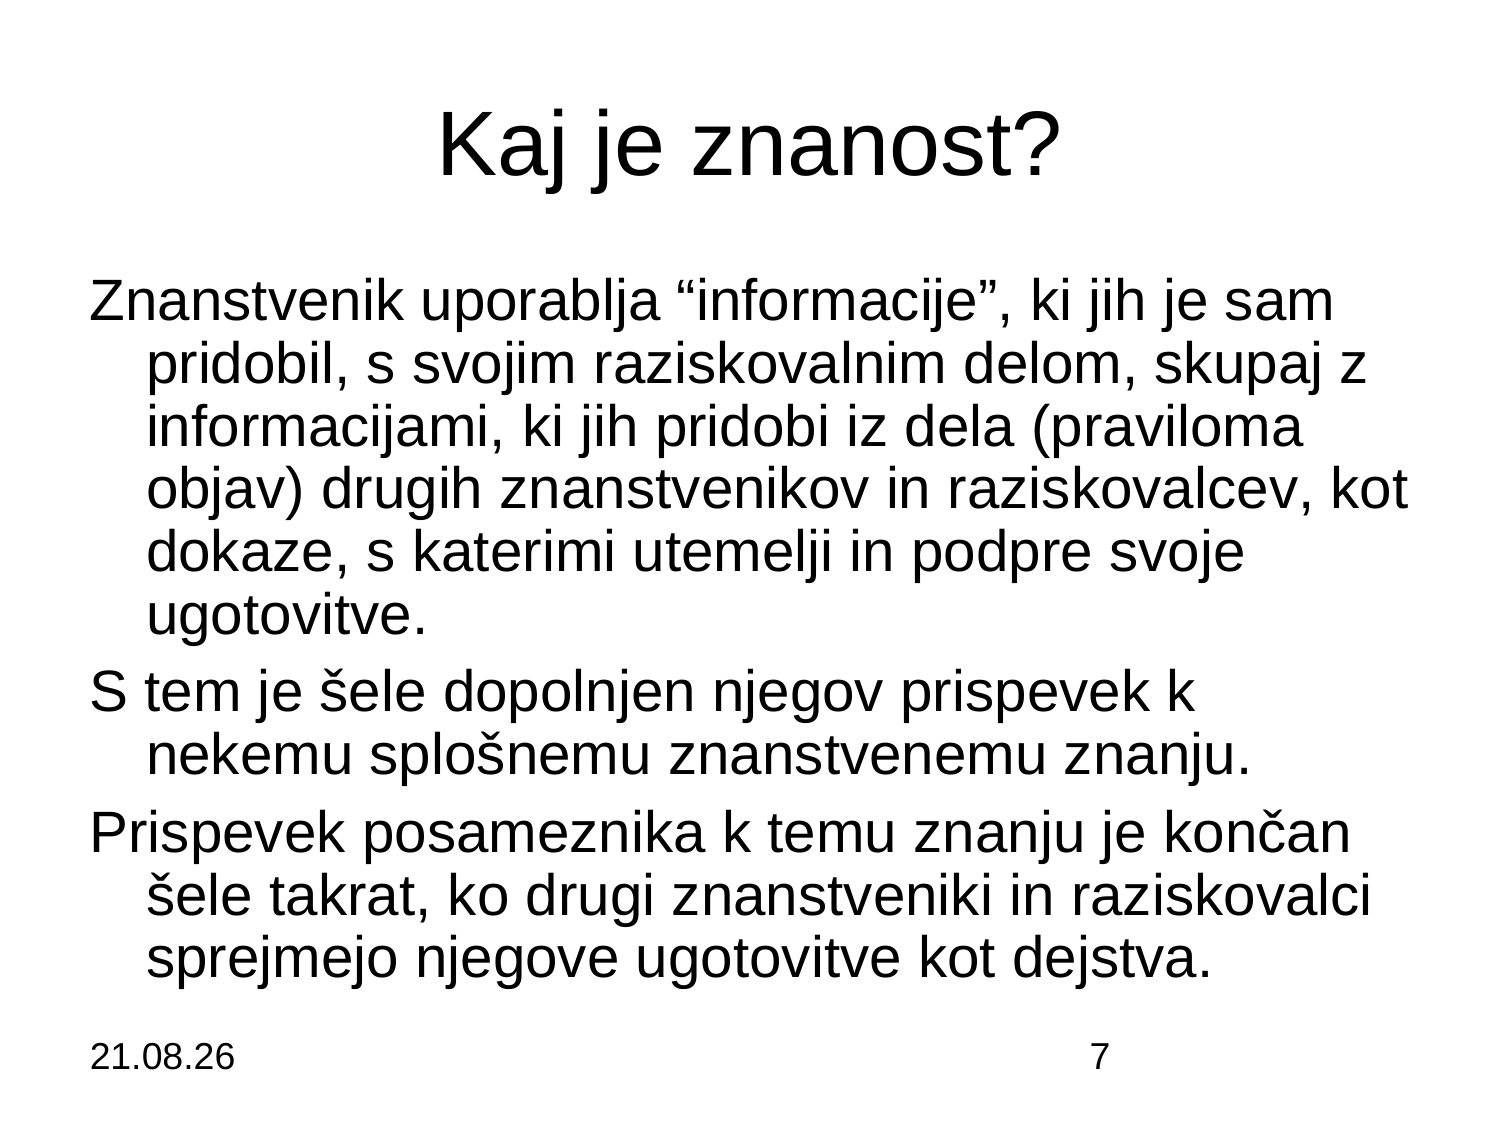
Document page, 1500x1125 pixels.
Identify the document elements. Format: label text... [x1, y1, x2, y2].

title Kaj je znanost? [75, 45, 1426, 233]
list Znanstvenik uporablja “informacije”, ki jih je sam pridobil, s svojim raziskovalnim delom, skupaj z informacijami, ki jih pridobi iz dela (praviloma objav) drugih znanstvenikov in raziskovalcev, kot dokaze, s katerimi utemelji in podpre svoje ugotovitve. S tem je šele dopolnjen njegov prispevek k nekemu splošnemu znanstvenemu znanju. Prispevek posameznika k temu znanju je končan šele takrat, ko drugi znanstveniki in raziskovalci sprejmejo njegove ugotovitve kot dejstva. [75, 262, 1426, 1006]
